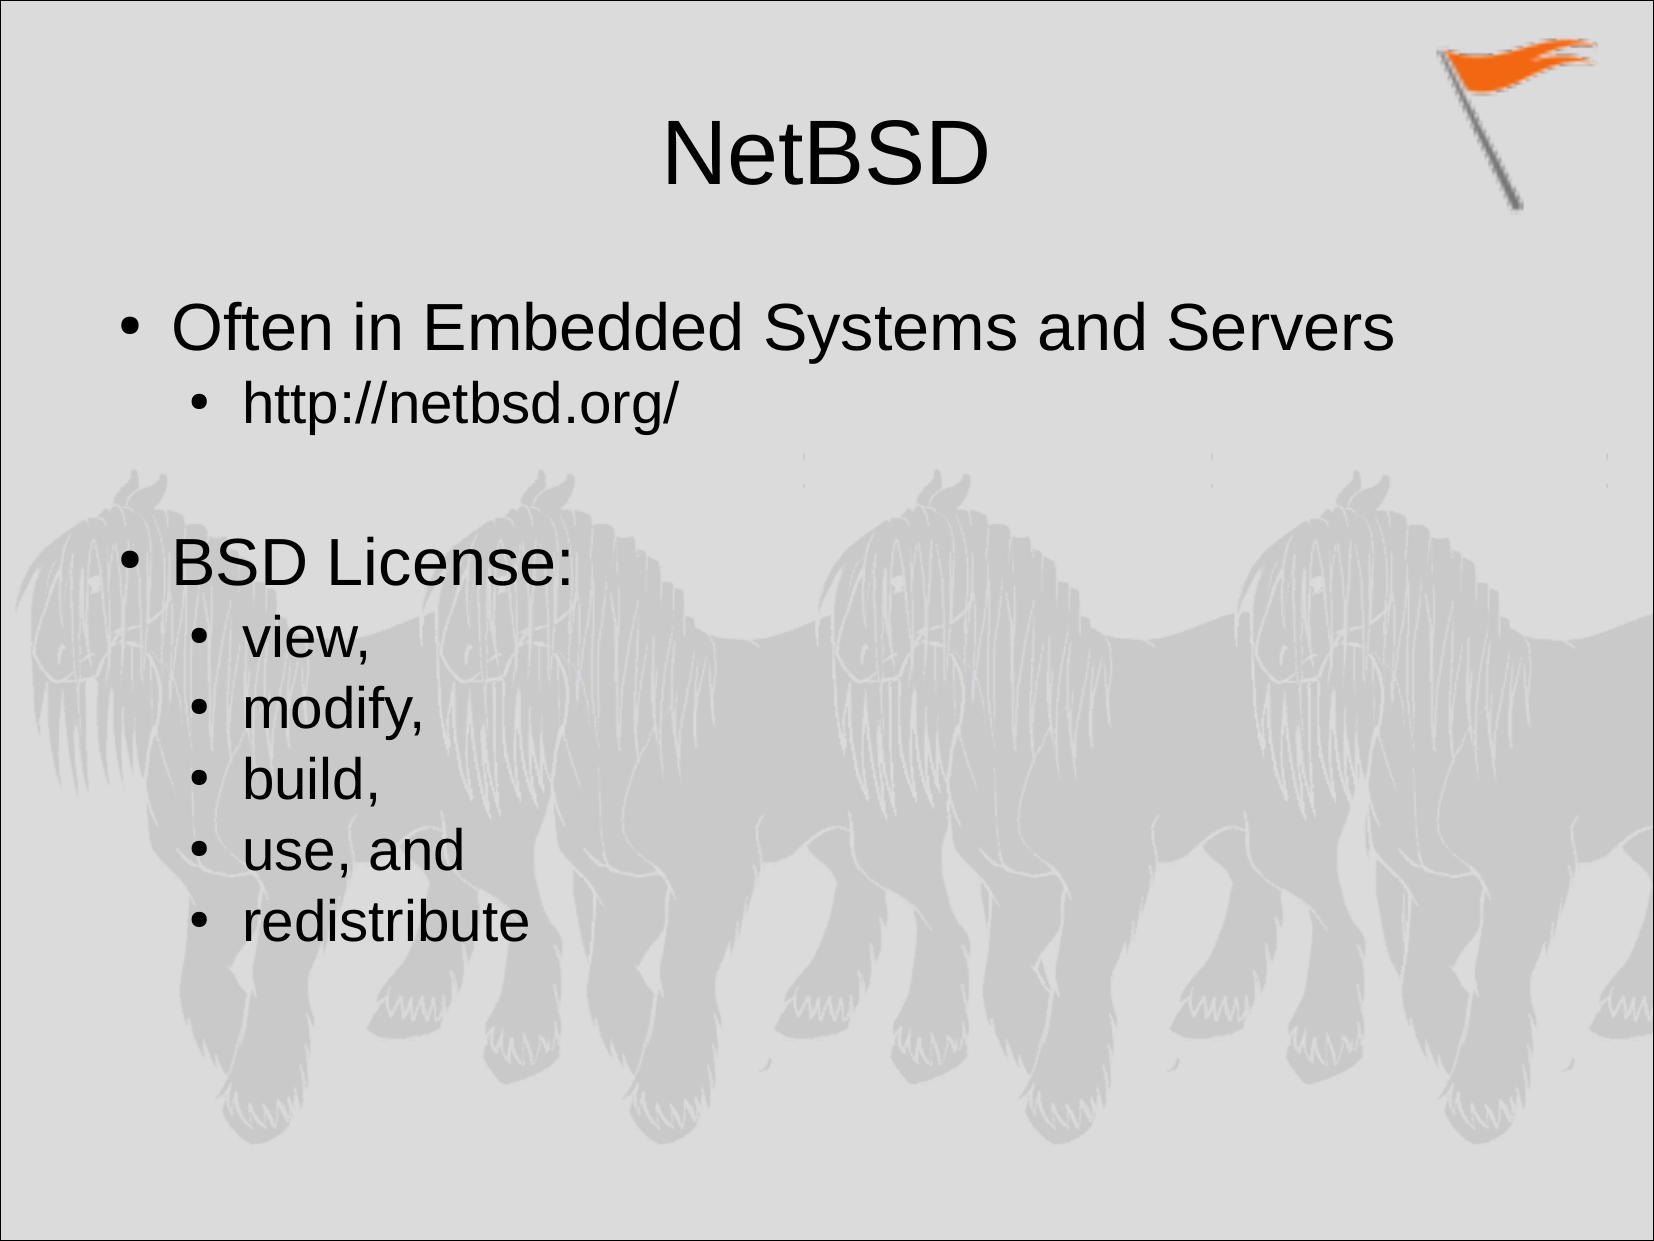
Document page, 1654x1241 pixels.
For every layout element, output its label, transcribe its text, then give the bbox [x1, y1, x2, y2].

title NetBSD [82, 56, 1571, 250]
list Often in Embedded Systems and Servers http://netbsd.org/ BSD License: view, modify, build, use, and redistribute [82, 290, 1571, 1094]
picture [1435, 37, 1613, 215]
